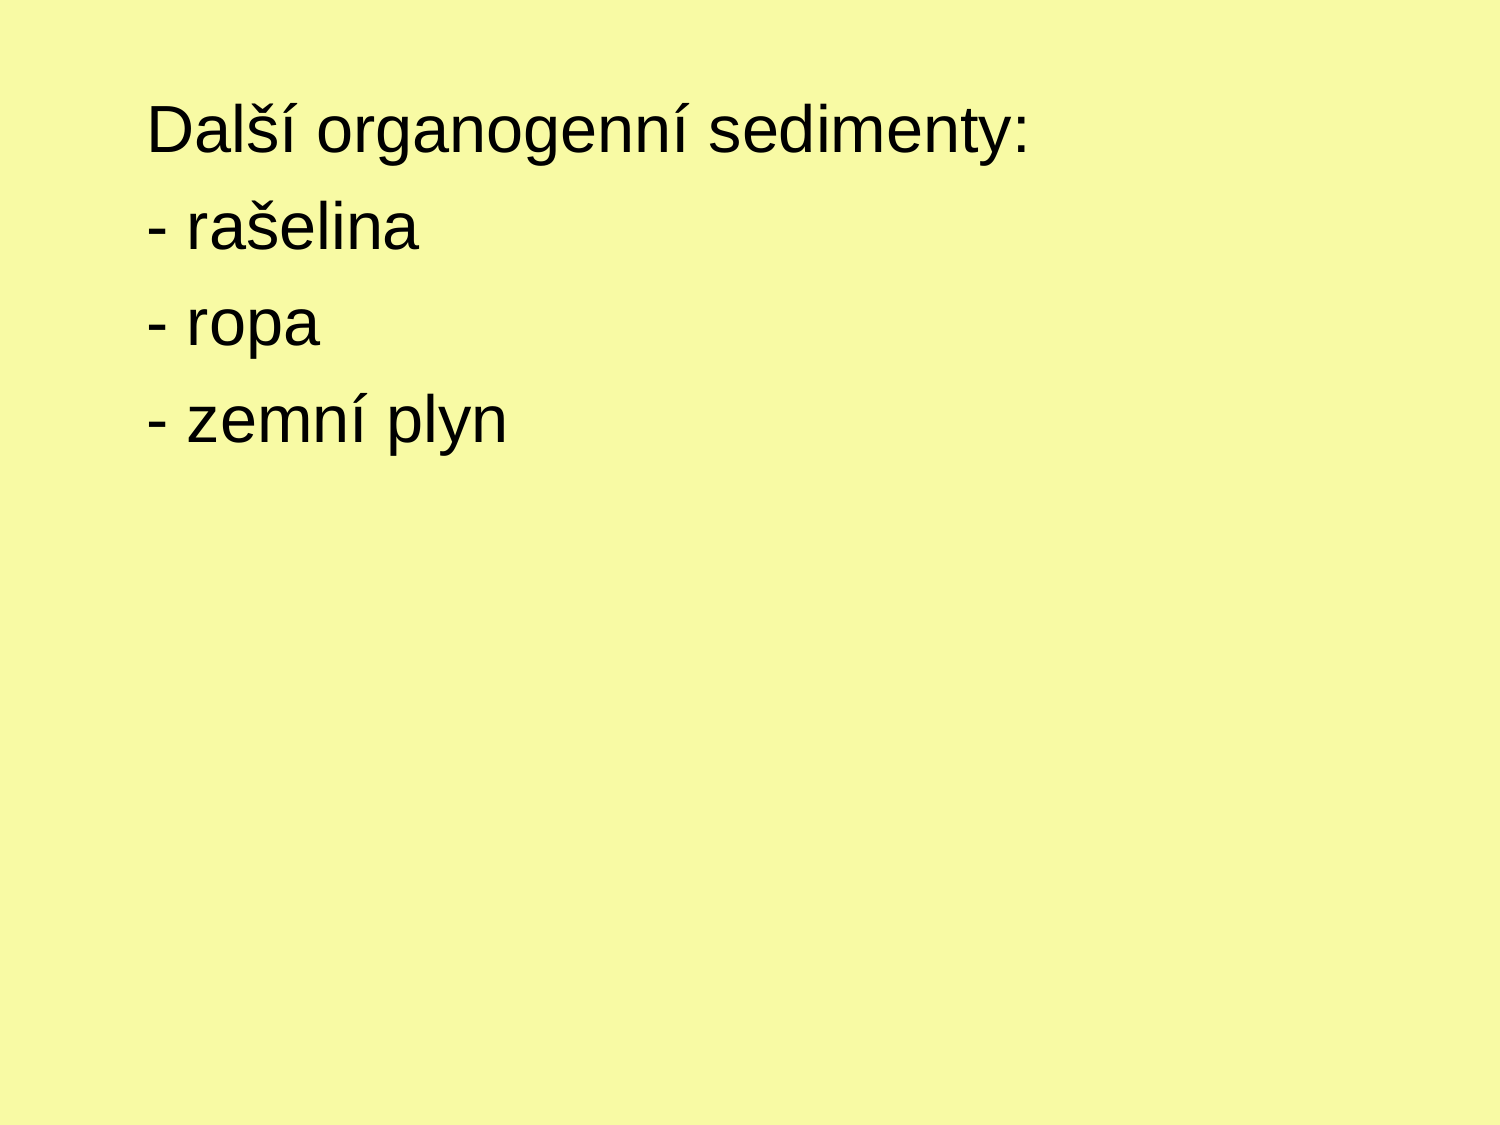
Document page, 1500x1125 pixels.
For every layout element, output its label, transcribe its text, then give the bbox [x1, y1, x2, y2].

list Další organogenní sedimenty: - rašelina - ropa - zemní plyn [75, 78, 1426, 1005]
